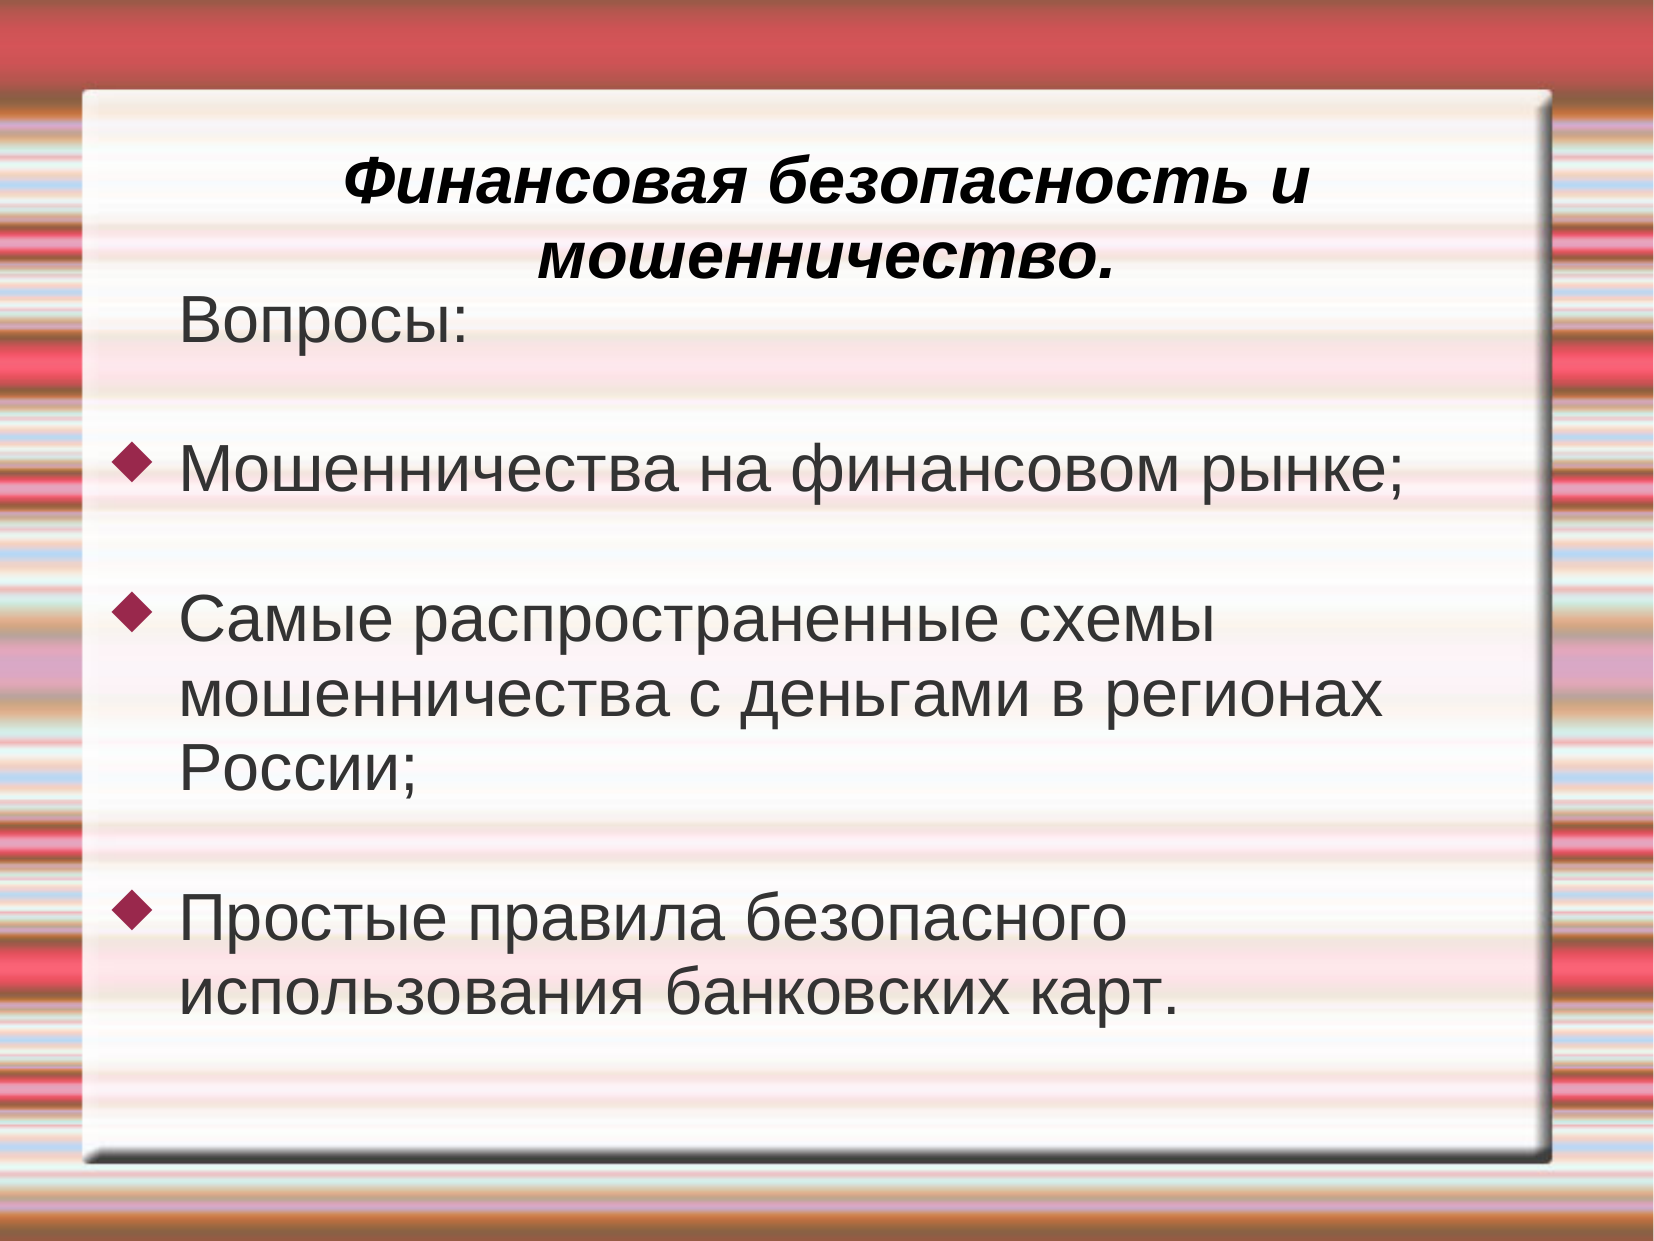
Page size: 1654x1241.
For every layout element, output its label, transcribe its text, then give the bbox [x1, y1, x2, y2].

picture [0, 0, 1654, 1241]
title Финансовая безопасность и мошенничество. [121, 114, 1534, 322]
list Вопросы: Мошенничества на финансовом рынке; Самые распространенные схемы мошенничества с деньгами в регионах России; Простые правила безопасного использования банковских карт. [95, 281, 1506, 1093]
